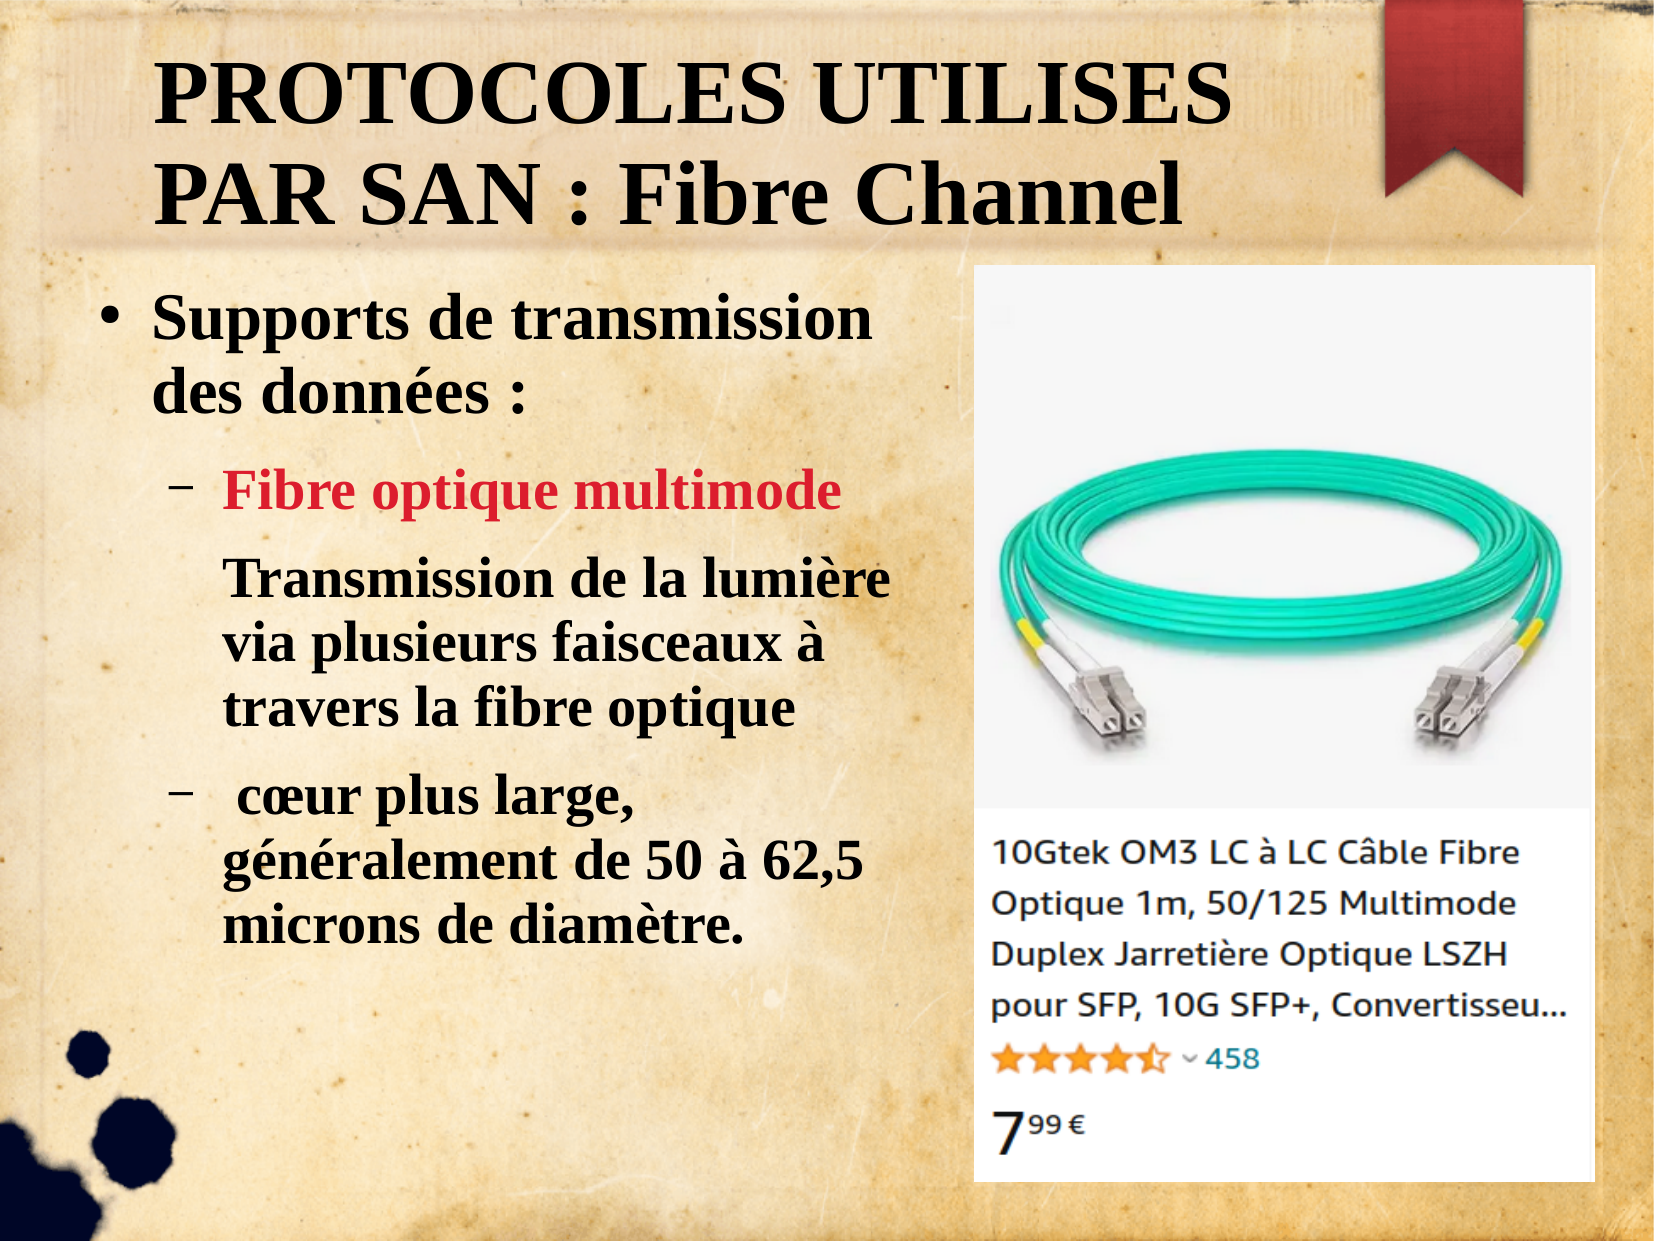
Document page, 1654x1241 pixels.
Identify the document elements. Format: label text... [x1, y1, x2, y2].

picture [0, 0, 1654, 1241]
title PROTOCOLES UTILISES PAR SAN : Fibre Channel [82, 41, 1347, 245]
list Supports de transmission des données : Fibre optique multimode Transmission de la lumière via plusieurs faisceaux à travers la fibre optique cœur plus large, généralement de 50 à 62,5 microns de diamètre. [80, 279, 927, 1171]
